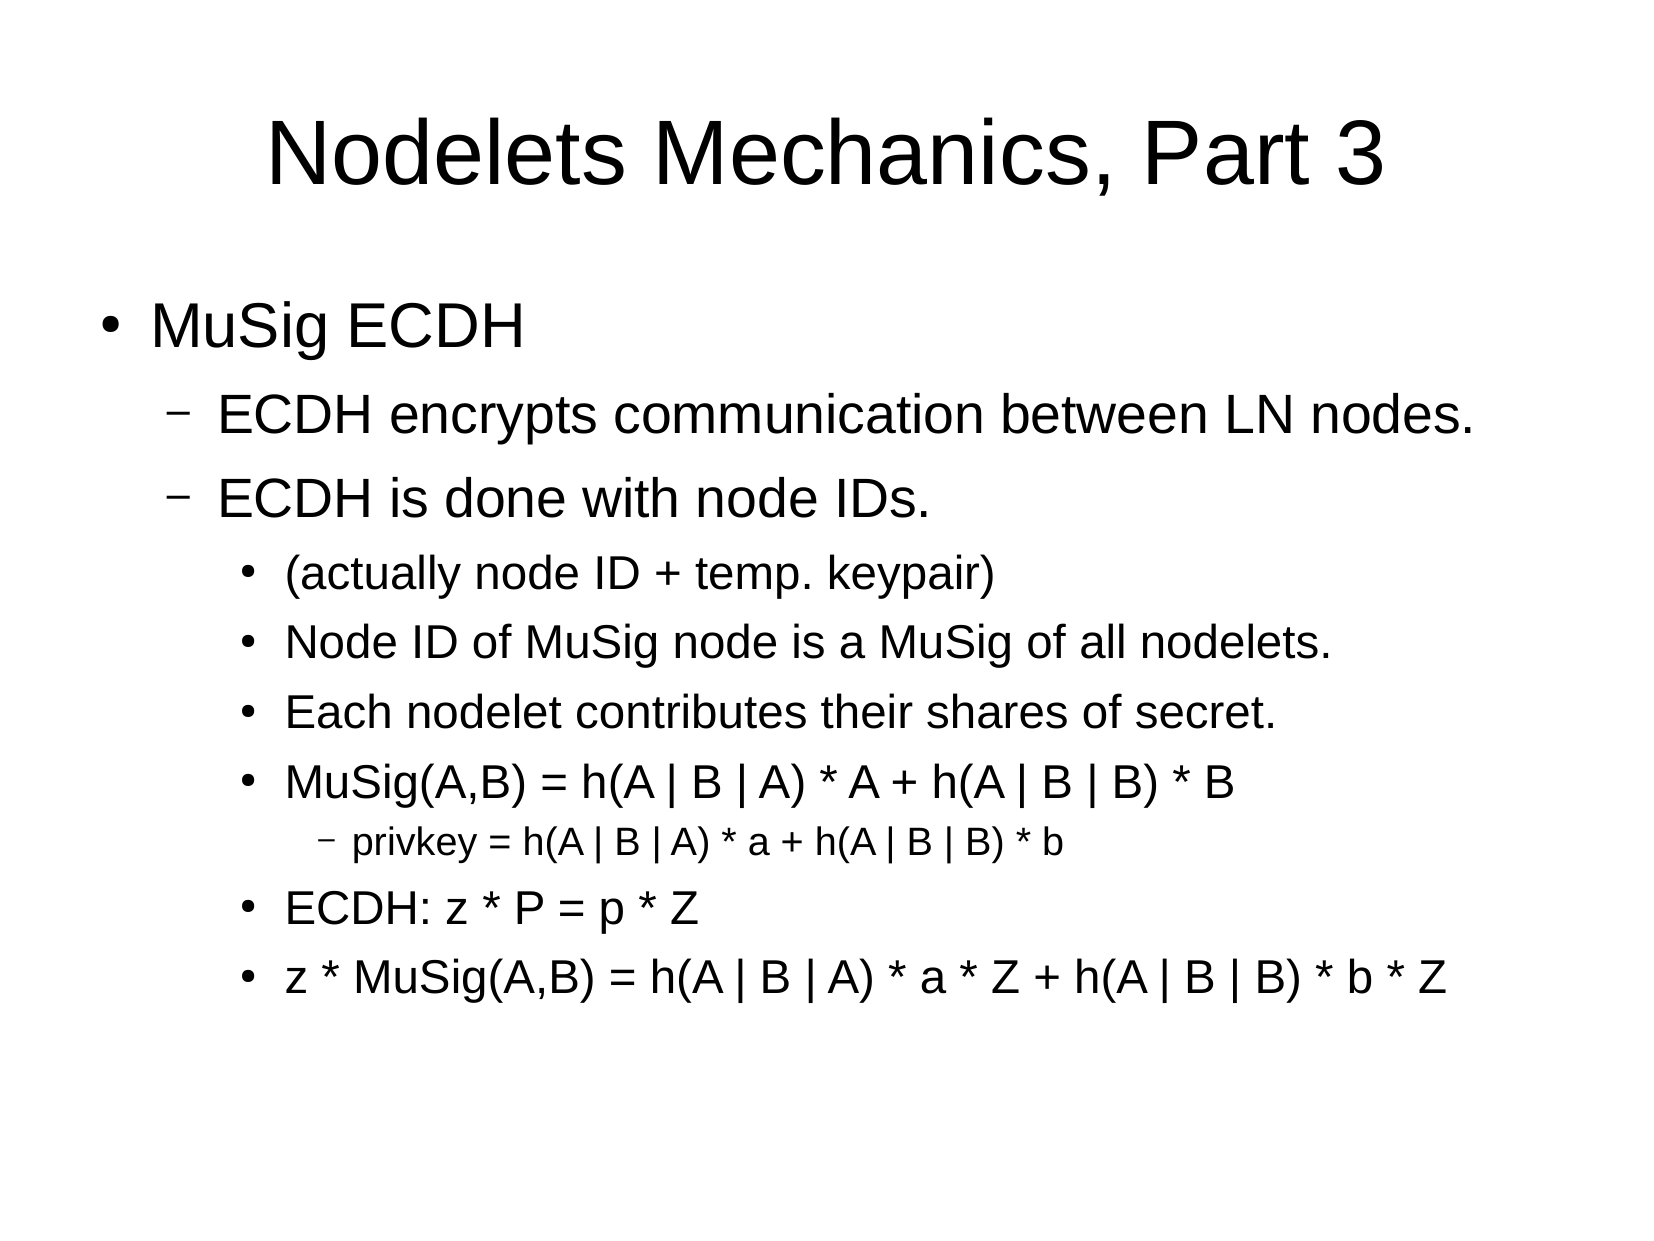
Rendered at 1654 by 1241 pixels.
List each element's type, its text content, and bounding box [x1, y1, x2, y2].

title Nodelets Mechanics, Part 3 [82, 49, 1571, 257]
list MuSig ECDH ECDH encrypts communication between LN nodes. ECDH is done with node IDs. (actually node ID + temp. keypair) Node ID of MuSig node is a MuSig of all nodelets. Each nodelet contributes their shares of secret. MuSig(A,B) = h(A | B | A) * A + h(A | B | B) * B privkey = h(A | B | A) * a + h(A | B | B) * b ECDH: z * P = p * Z z * MuSig(A,B) = h(A | B | A) * a * Z + h(A | B | B) * b * Z [82, 290, 1571, 1010]
